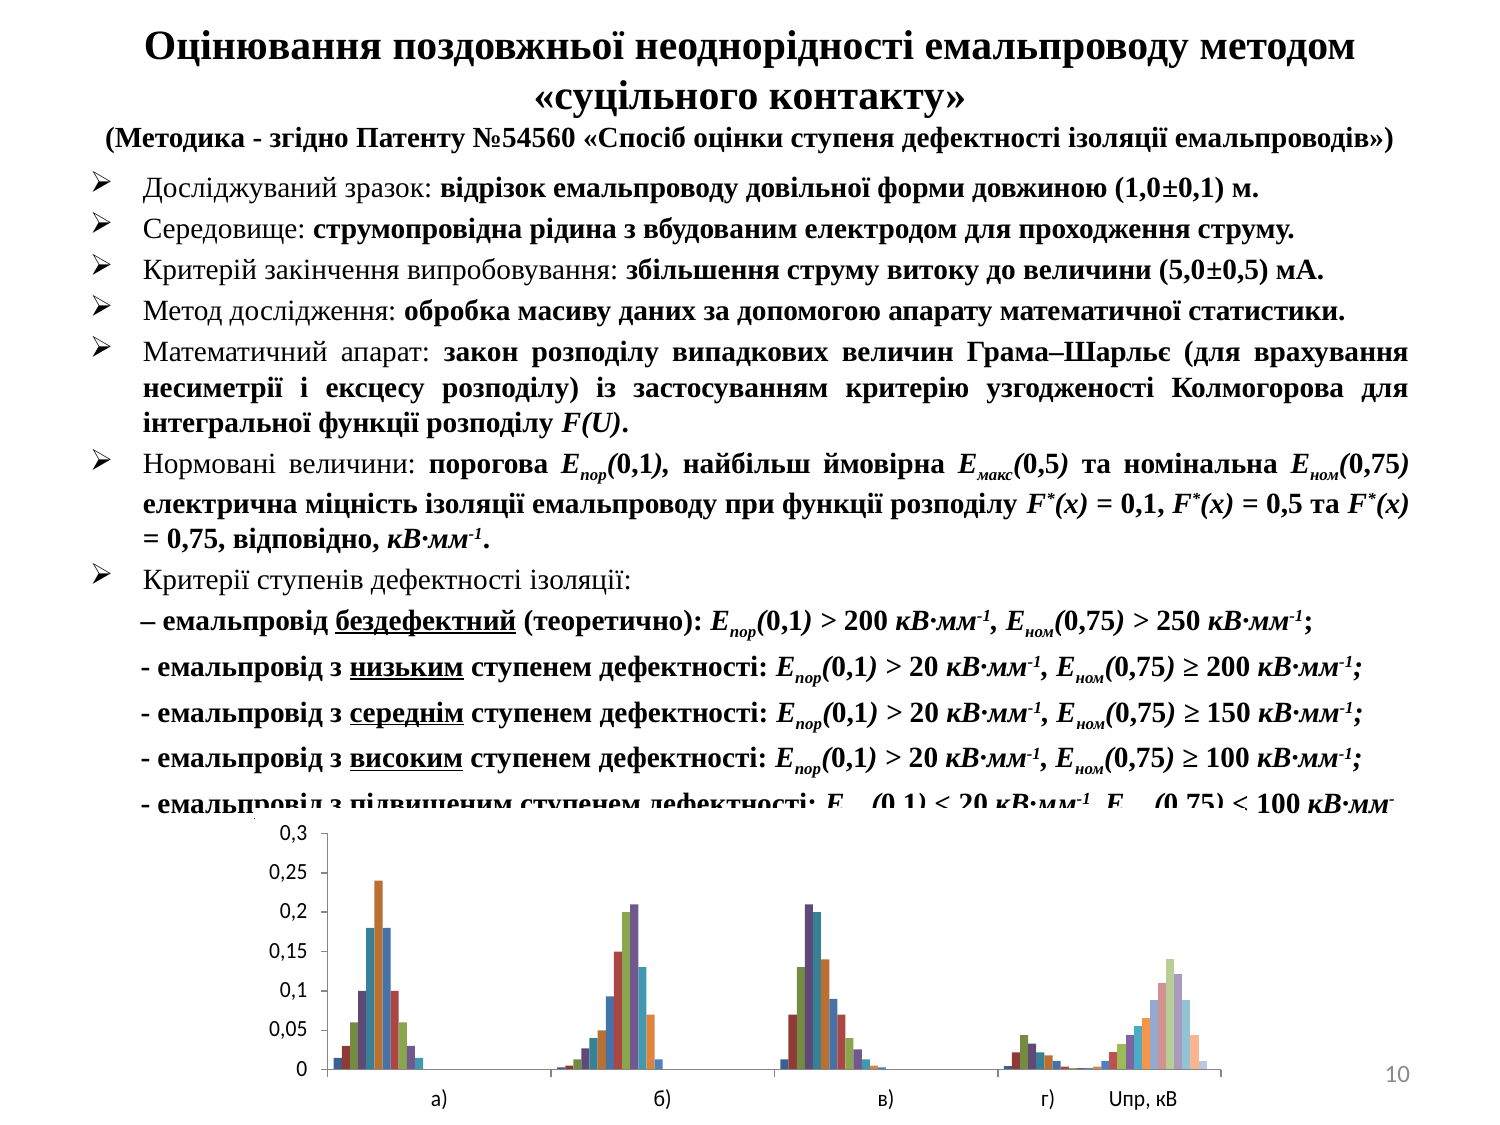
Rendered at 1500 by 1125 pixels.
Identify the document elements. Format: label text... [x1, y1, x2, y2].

title Оцінювання поздовжньої неоднорідності емальпроводу методом «суцільного контакту» (Методика - згідно Патенту №54560 «Спосіб оцінки ступеня дефектності ізоляції емальпроводів») [75, 45, 1425, 160]
picture [0, 726, 1500, 1125]
list Досліджуваний зразок: відрізок емальпроводу довільної форми довжиною (1,0±0,1) м. Середовище: струмопровідна рідина з вбудованим електродом для проходження струму. Критерій закінчення випробовування: збільшення струму витоку до величини (5,0±0,5) мА. Метод дослідження: обробка масиву даних за допомогою апарату математичної статистики. Математичний апарат: закон розподілу випадкових величин Грама–Шарльє (для врахування несиметрії і ексцесу розподілу) із застосуванням критерію узгодженості Колмогорова для інтегральної функції розподілу F(U). Нормовані величини: порогова Епор(0,1), найбільш ймовірна Емакс(0,5) та номінальна Еном(0,75) електрична міцність ізоляції емальпроводу при функції розподілу F*(x) = 0,1, F*(x) = 0,5 та F*(x) = 0,75, відповідно, кВ·мм-1. Критерії ступенів дефектності ізоляції: – емальпровід бездефектний (теоретично): Епор(0,1) > 200 кВ·мм-1, Еном(0,75) > 250 кВ·мм-1; - емальпровід з низьким ступенем дефектності: Епор(0,1) > 20 кВ·мм-1, Еном(0,75) ≥ 200 кВ·мм-1; - емальпровід з середнім ступенем дефектності: Епор(0,1) > 20 кВ·мм-1, Еном(0,75) ≥ 150 кВ·мм-1; - емальпровід з високим ступенем дефектності: Епор(0,1) > 20 кВ·мм-1, Еном(0,75) ≥ 100 кВ·мм-1; - емальпровід з підвищеним ступенем дефектності: Епор(0,1) < 20 кВ·мм-1, Еном(0,75) < 100 кВ·мм- [75, 160, 1425, 726]
